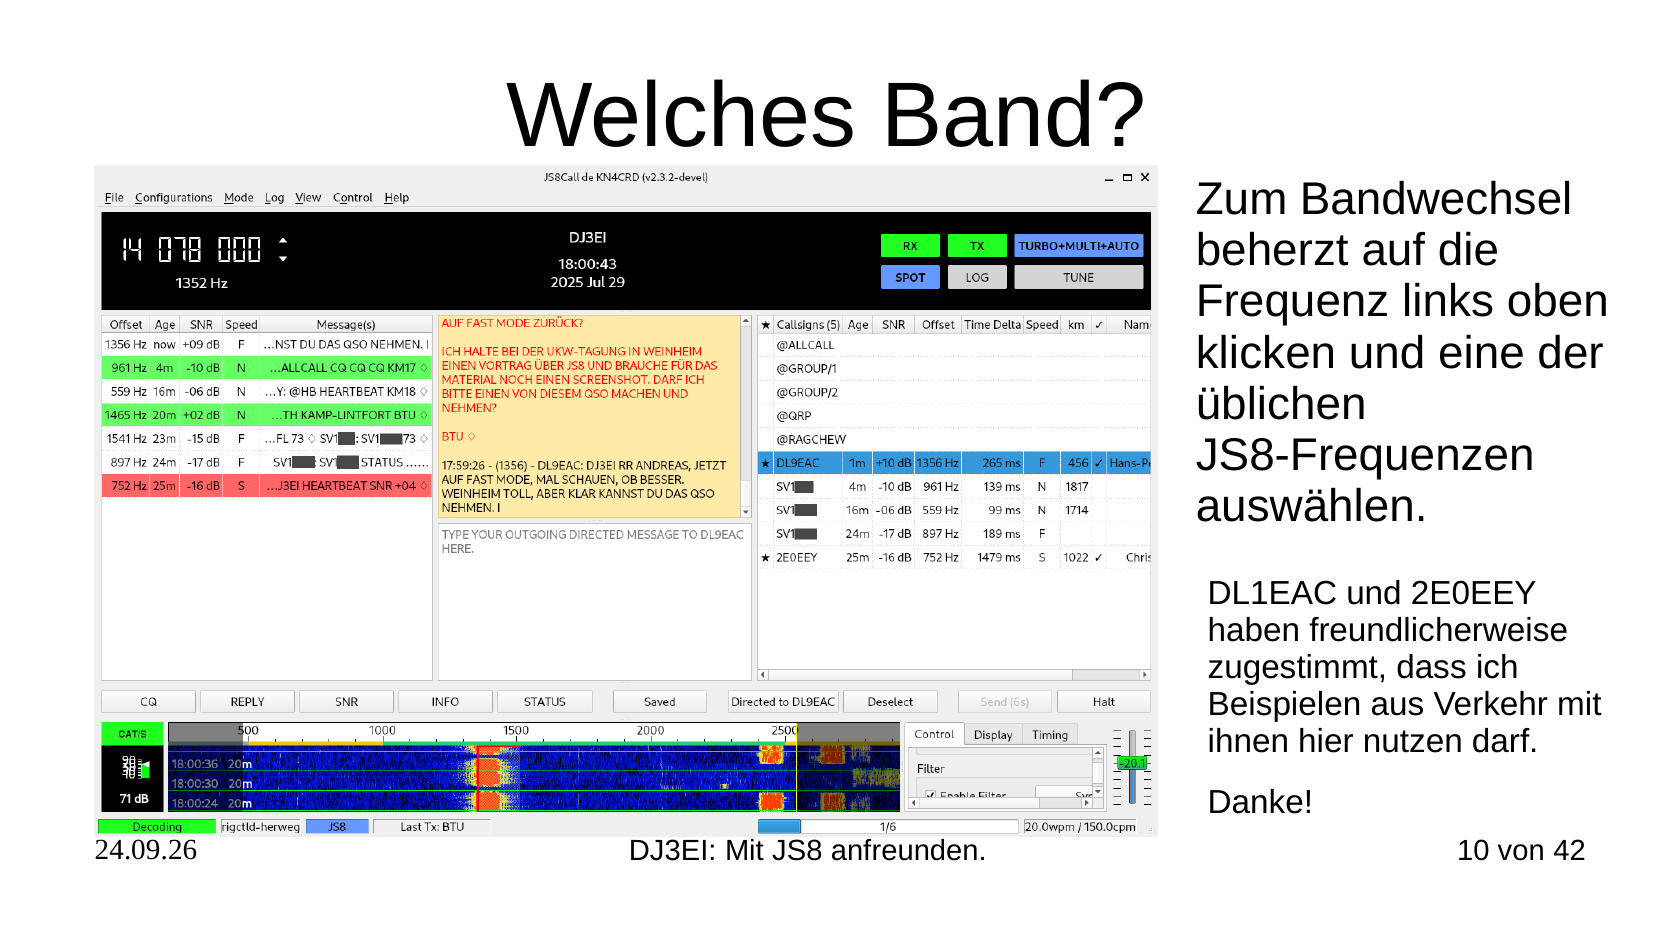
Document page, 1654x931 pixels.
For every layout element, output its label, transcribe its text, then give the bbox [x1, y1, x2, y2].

picture [94, 165, 1158, 837]
text_box DL1EAC und 2E0EEY haben freundlicherweise zugestimmt, dass ich Beispielen aus Verkehr mit ihnen hier nutzen darf. Danke! [1192, 566, 1619, 828]
title Welches Band? [82, 37, 1571, 193]
text_box Zum Bandwechsel beherzt auf die Frequenz links oben klicken und eine der üblichen JS8-Frequenzen auswählen. [1181, 165, 1623, 539]
